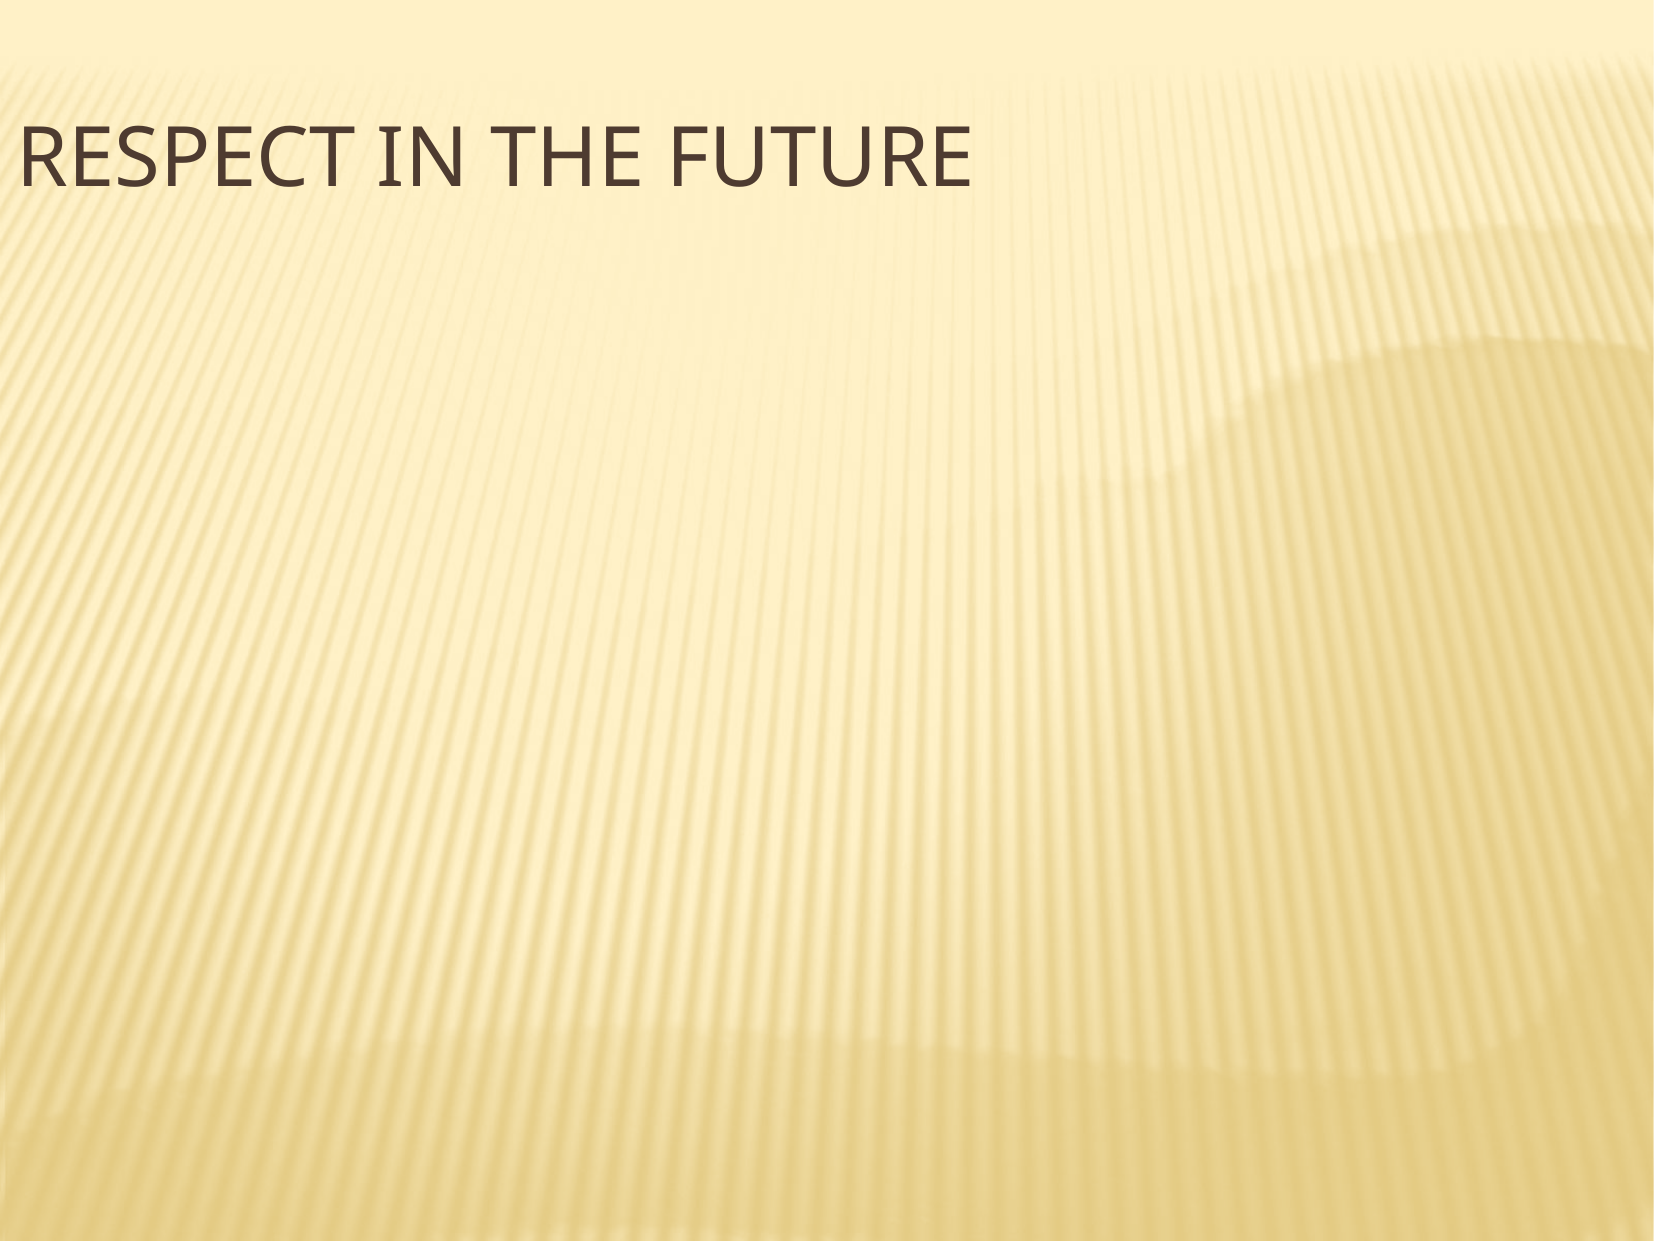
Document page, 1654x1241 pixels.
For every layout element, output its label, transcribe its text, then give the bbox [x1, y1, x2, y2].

title Respect in the future [0, 56, 1489, 250]
